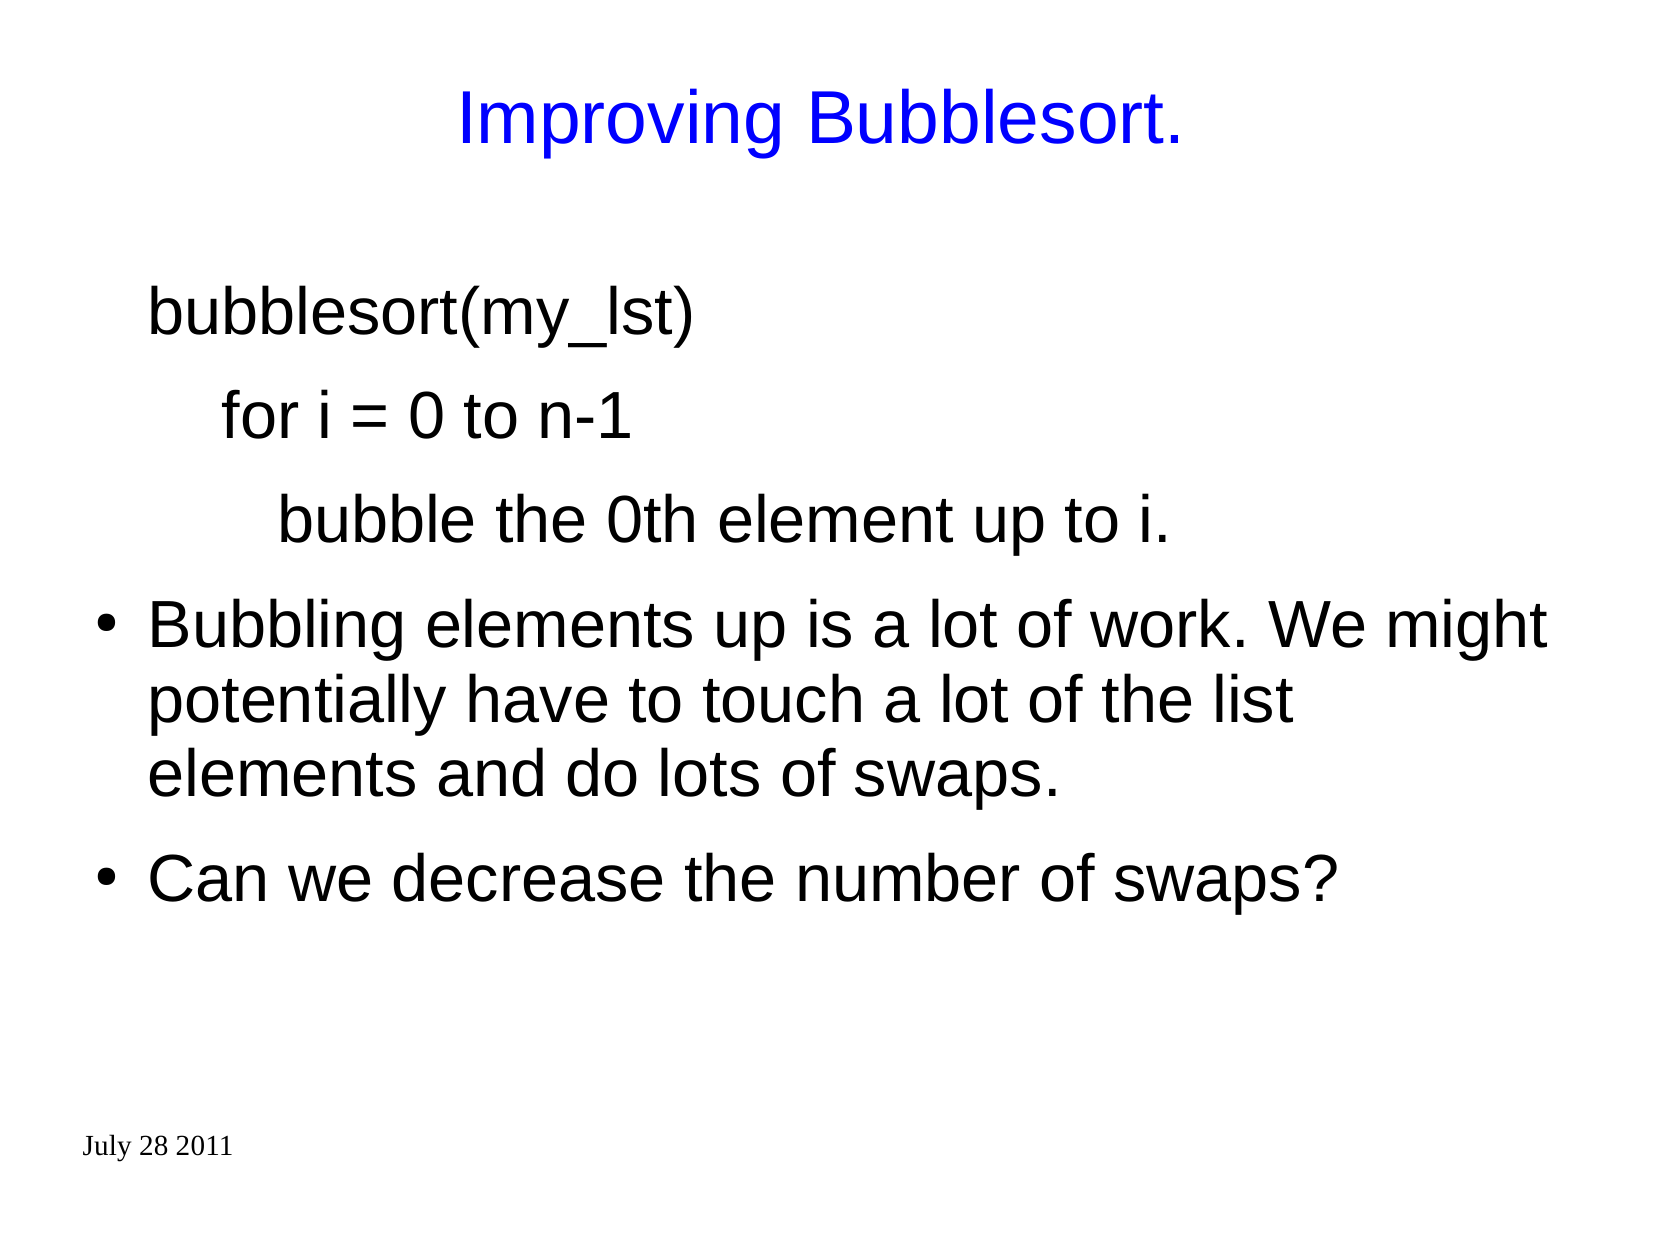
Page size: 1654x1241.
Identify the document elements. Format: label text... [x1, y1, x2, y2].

list bubblesort(my_lst) for i = 0 to n-1 bubble the 0th element up to i. Bubbling elements up is a lot of work. We might potentially have to touch a lot of the list elements and do lots of swaps. Can we decrease the number of swaps? [76, 274, 1565, 1093]
title Improving Bubblesort. [76, 58, 1565, 178]
